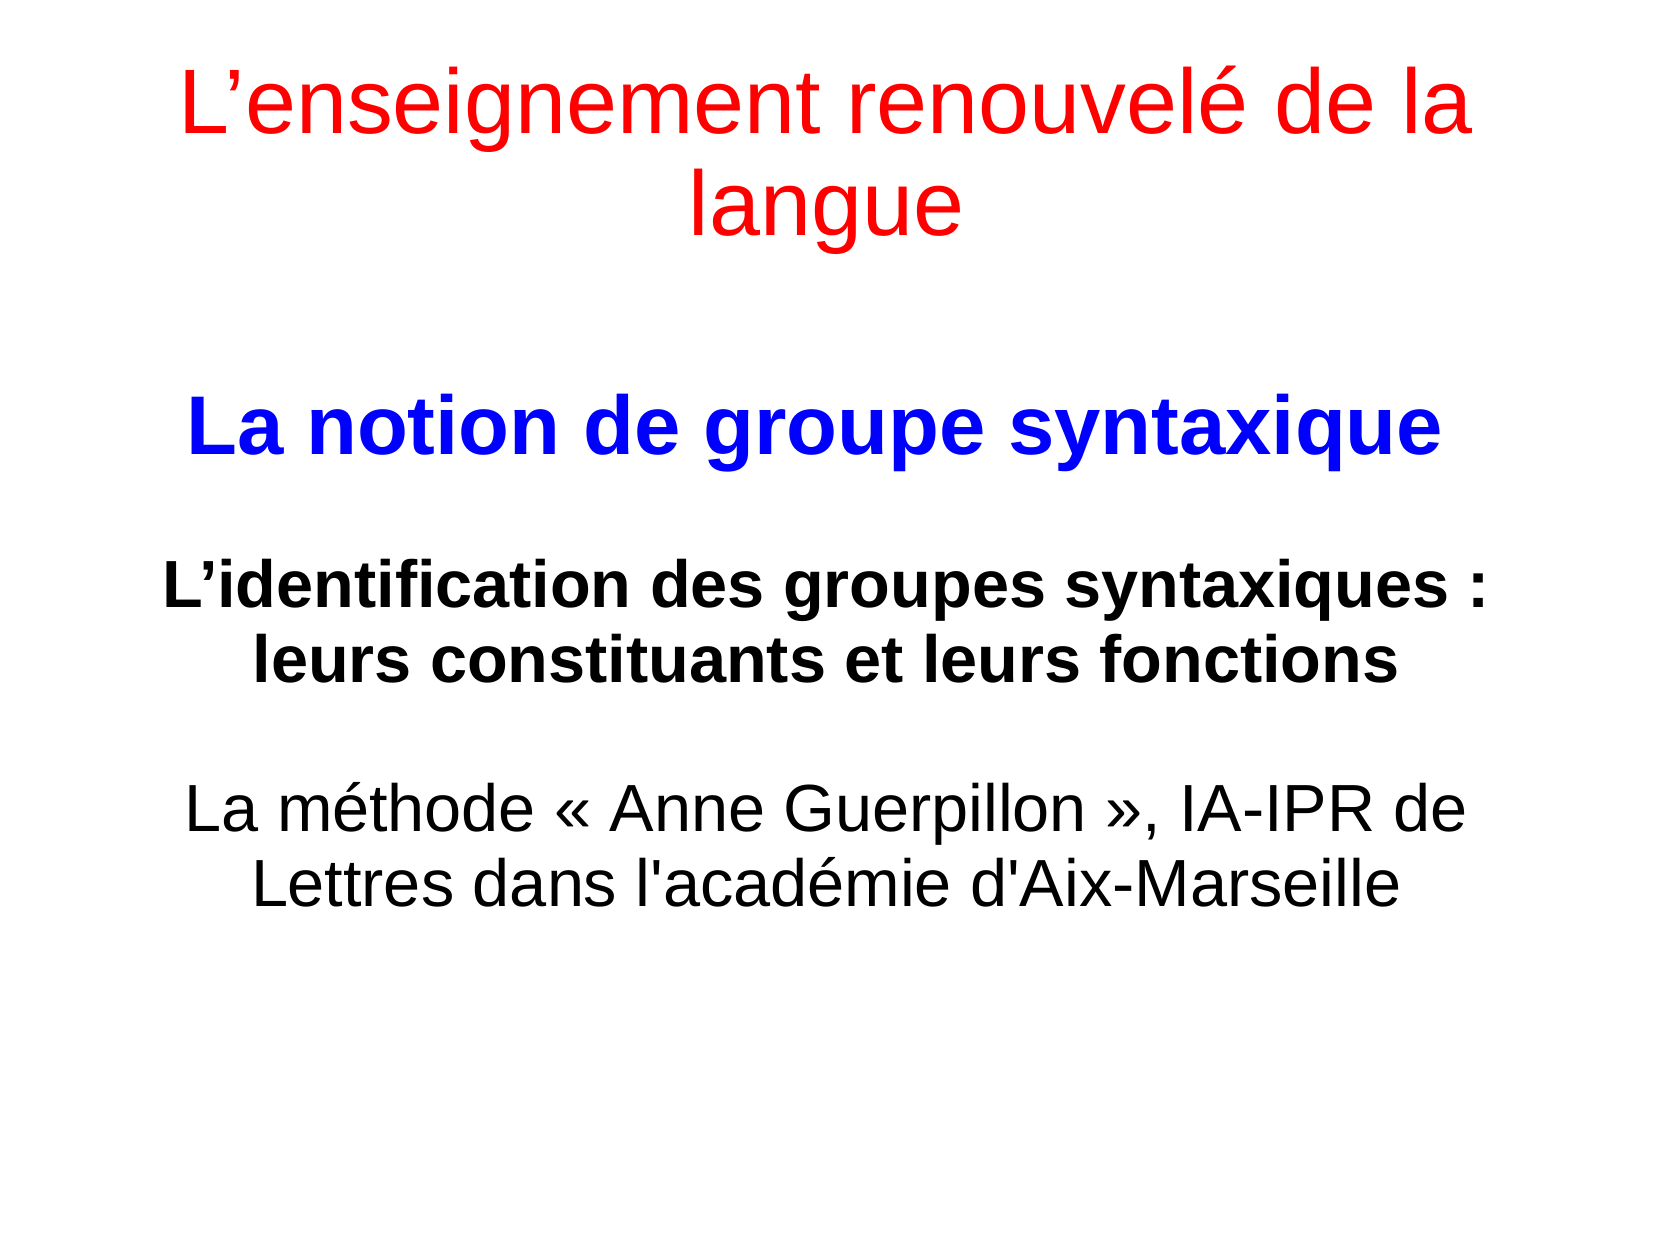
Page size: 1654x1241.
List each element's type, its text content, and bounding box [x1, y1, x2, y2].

subtitle La notion de groupe syntaxique L’identification des groupes syntaxiques : leurs constituants et leurs fonctions La méthode « Anne Guerpillon », IA-IPR de Lettres dans l'académie d'Aix-Marseille [82, 290, 1571, 1010]
title L’enseignement renouvelé de la langue [82, 49, 1571, 257]
